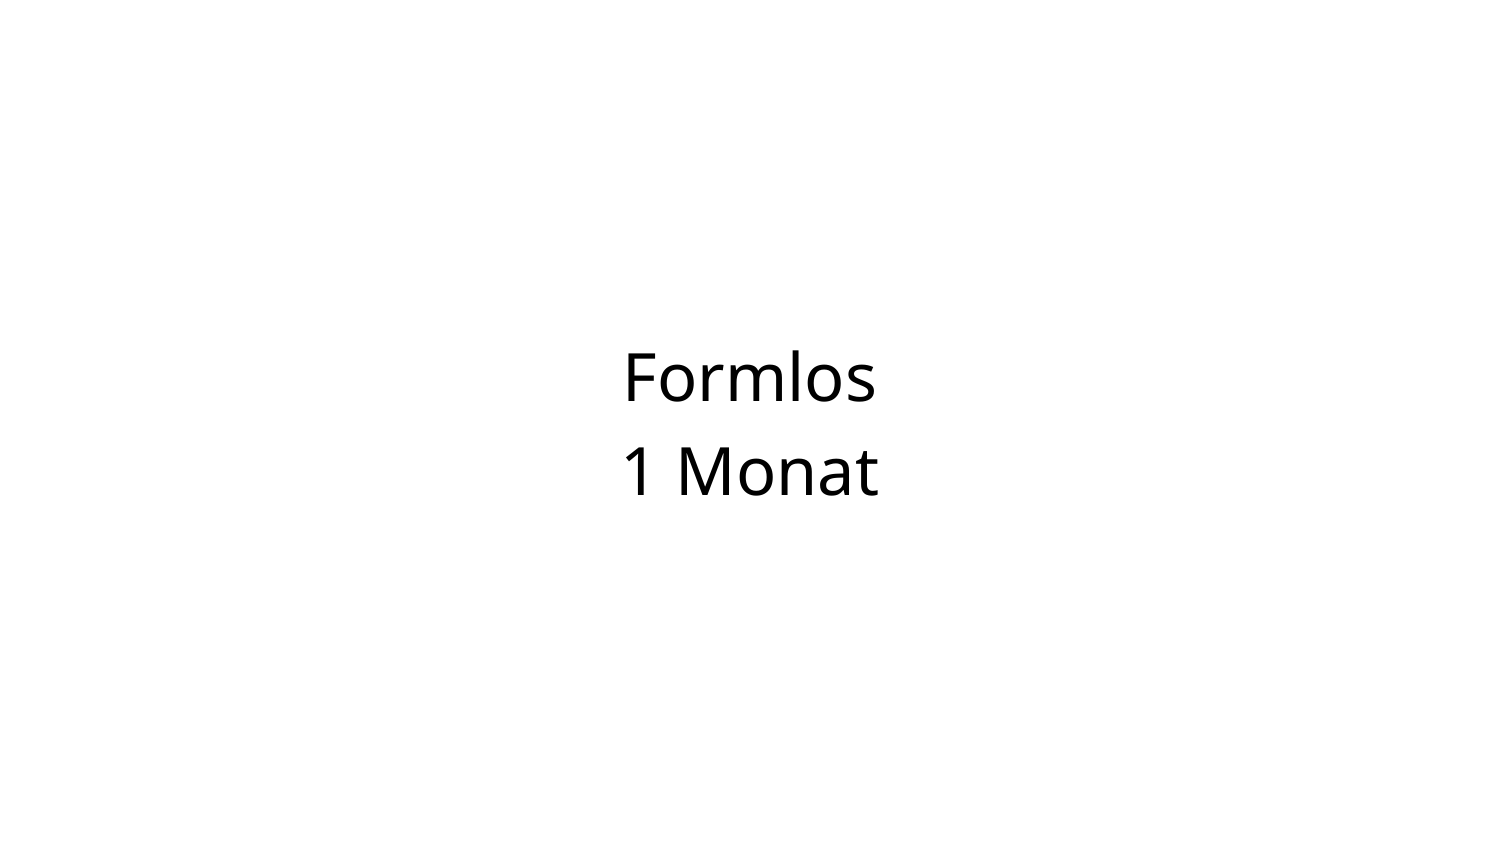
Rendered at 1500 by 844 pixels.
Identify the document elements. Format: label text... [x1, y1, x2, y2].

subtitle Formlos 1 Monat [75, 143, 1425, 701]
